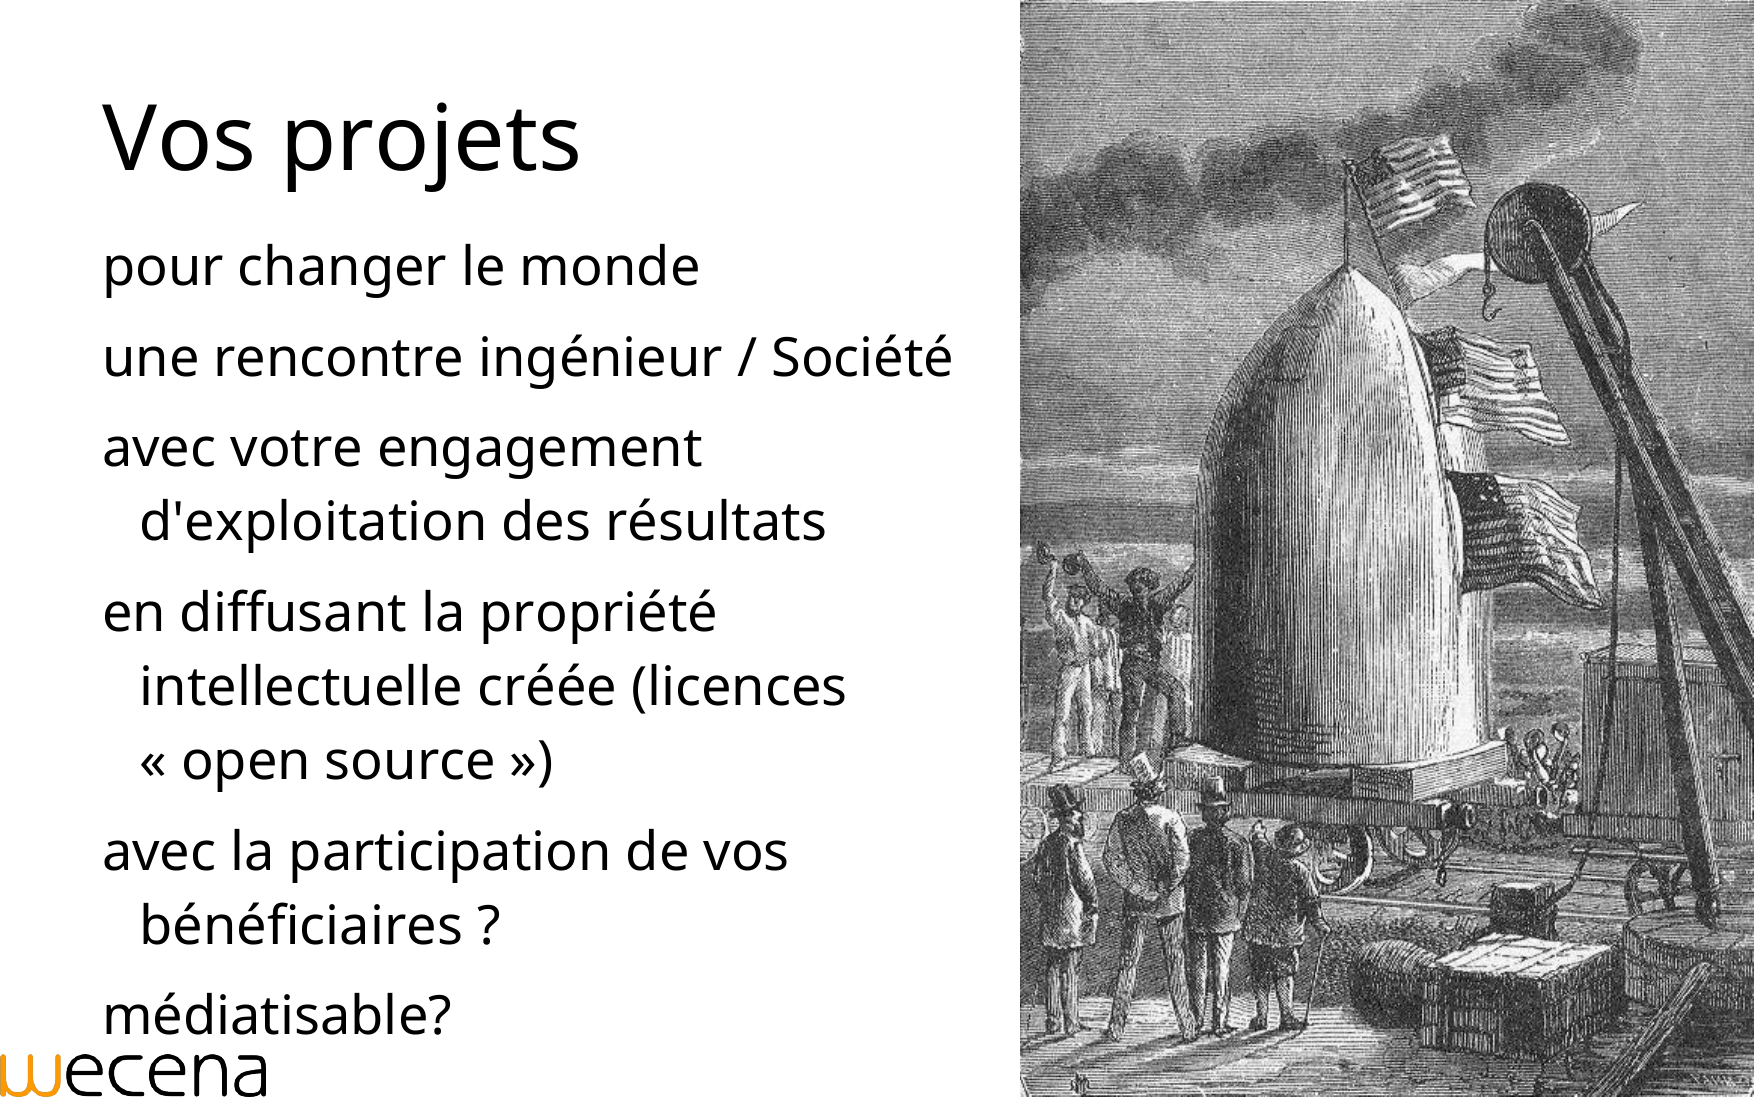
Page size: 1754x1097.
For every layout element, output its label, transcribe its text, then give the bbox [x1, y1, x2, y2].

title Vos projets [87, 43, 1020, 227]
picture [1020, 0, 1754, 1097]
list pour changer le monde une rencontre ingénieur / Société avec votre engagement d'exploitation des résultats en diffusant la propriété intellectuelle créée (licences « open source ») avec la participation de vos bénéficiaires ? médiatisable? [87, 219, 1004, 1028]
picture [0, 1054, 266, 1097]
